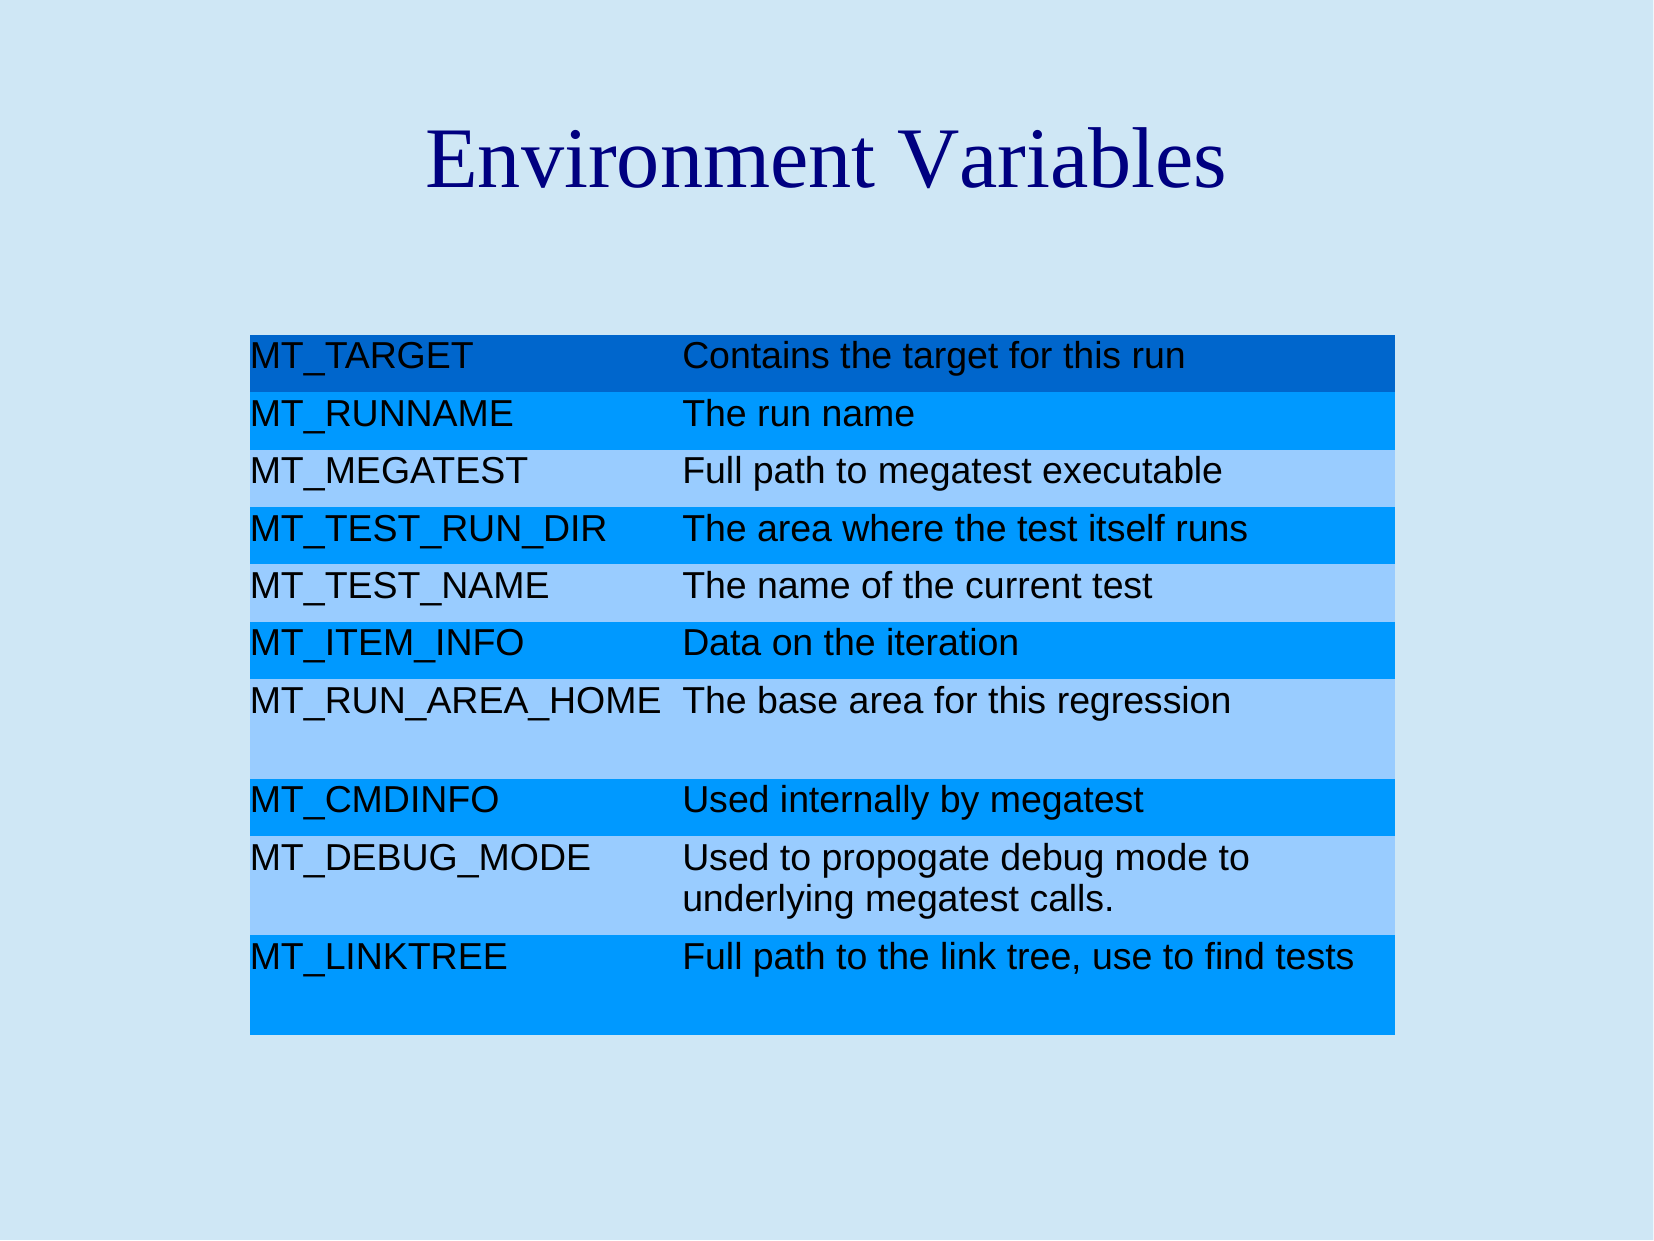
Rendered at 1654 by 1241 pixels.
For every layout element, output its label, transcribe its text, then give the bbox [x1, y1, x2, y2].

table_cell Data on the iteration [682, 622, 1395, 679]
table_cell Used internally by megatest [682, 779, 1395, 836]
table_cell MT_RUN_AREA_HOME [250, 679, 682, 779]
table_cell Used to propogate debug mode to underlying megatest calls. [682, 836, 1395, 935]
table_cell The name of the current test [682, 564, 1395, 622]
table_cell MT_CMDINFO [250, 779, 682, 836]
table_cell MT_TEST_RUN_DIR [250, 507, 682, 564]
table_cell The area where the test itself runs [682, 507, 1395, 564]
table_cell MT_MEGATEST [250, 450, 682, 507]
table_header Contains the target for this run [682, 335, 1395, 392]
table_cell MT_RUNNAME [250, 392, 682, 450]
table_cell MT_TEST_NAME [250, 564, 682, 622]
table_cell The base area for this regression [682, 679, 1395, 779]
title Environment Variables [82, 55, 1571, 263]
table_cell MT_ITEM_INFO [250, 622, 682, 679]
table_header MT_TARGET [250, 335, 682, 392]
table_cell The run name [682, 392, 1395, 450]
table_cell MT_LINKTREE [250, 935, 682, 1035]
table_cell Full path to the link tree, use to find tests [682, 935, 1395, 1035]
table_cell MT_DEBUG_MODE [250, 836, 682, 935]
table_cell Full path to megatest executable [682, 450, 1395, 507]
